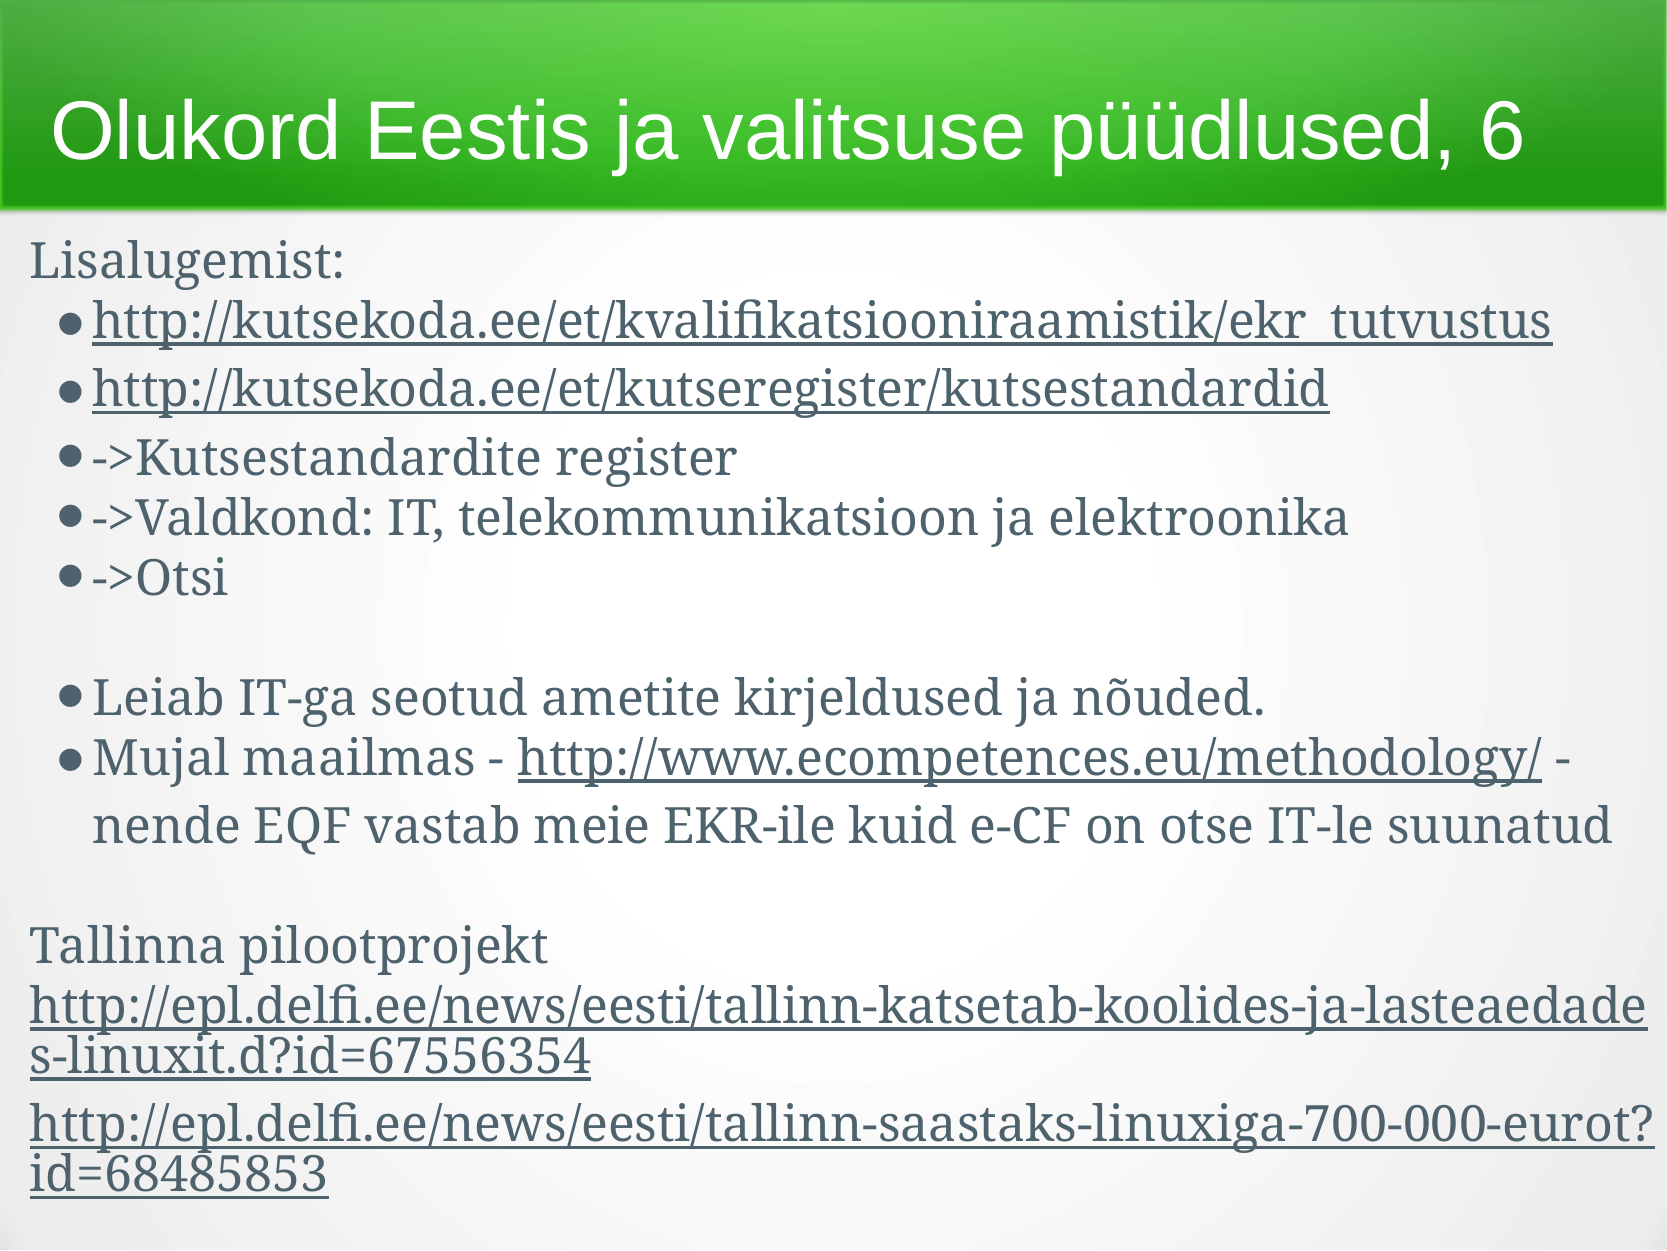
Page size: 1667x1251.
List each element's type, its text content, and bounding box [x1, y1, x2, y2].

list Lisalugemist: http://kutsekoda.ee/et/kvalifikatsiooniraamistik/ekr_tutvustus http://kutsekoda.ee/et/kutseregister/kutsestandardid ->Kutsestandardite register ->Valdkond: IT, telekommunikatsioon ja elektroonika ->Otsi Leiab IT-ga seotud ametite kirjeldused ja nõuded. Mujal maailmas - http://www.ecompetences.eu/methodology/ - nende EQF vastab meie EKR-ile kuid e-CF on otse IT-le suunatud Tallinna pilootprojekt http://epl.delfi.ee/news/eesti/tallinn-katsetab-koolides-ja-lasteaedades-linuxit.d?id=67556354 http://epl.delfi.ee/news/eesti/tallinn-saastaks-linuxiga-700-000-eurot?id=68485853 [23, 222, 1667, 1217]
picture [0, 0, 1667, 1250]
title Olukord Eestis ja valitsuse püüdlused, 6 [50, 84, 1667, 178]
